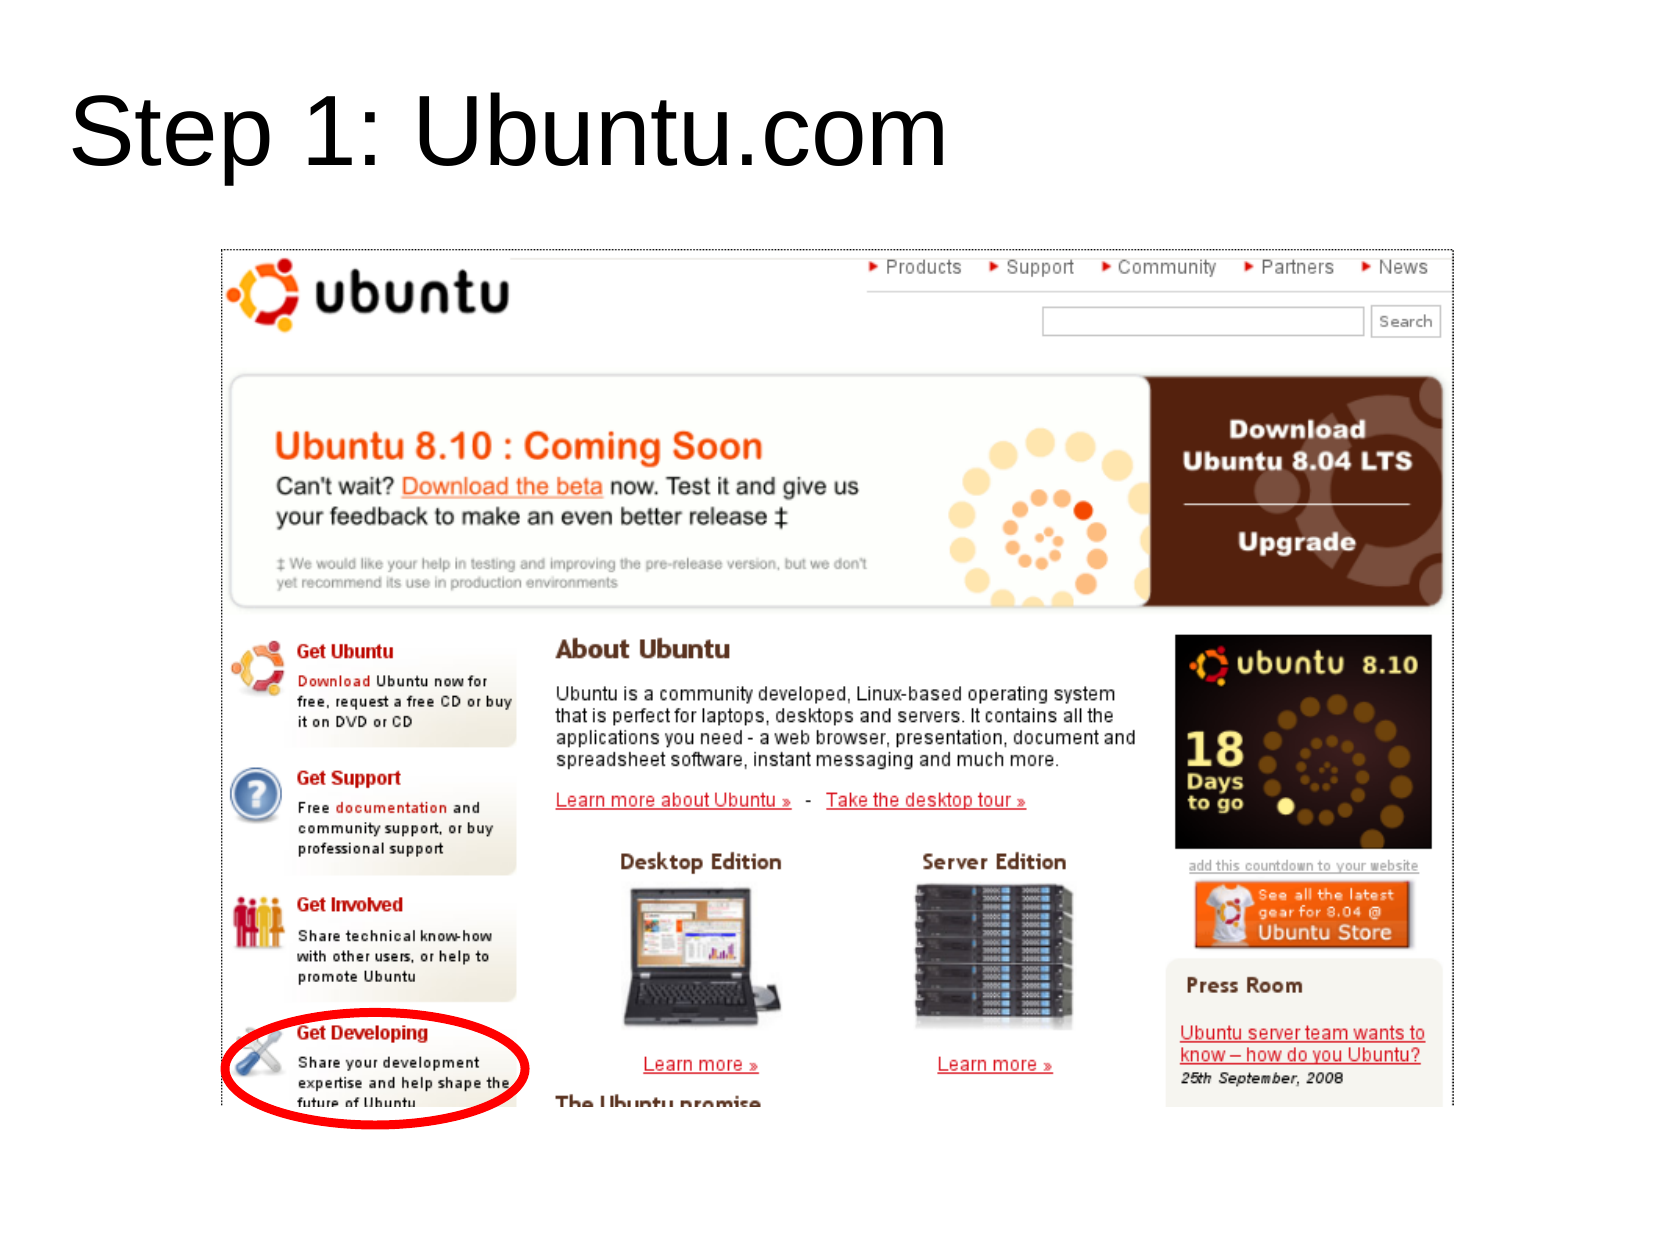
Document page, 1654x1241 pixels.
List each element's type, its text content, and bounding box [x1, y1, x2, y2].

picture [221, 249, 1454, 1107]
picture [221, 1078, 251, 1107]
picture [230, 1017, 520, 1107]
text_box Step 1: Ubuntu.com [49, 63, 971, 199]
